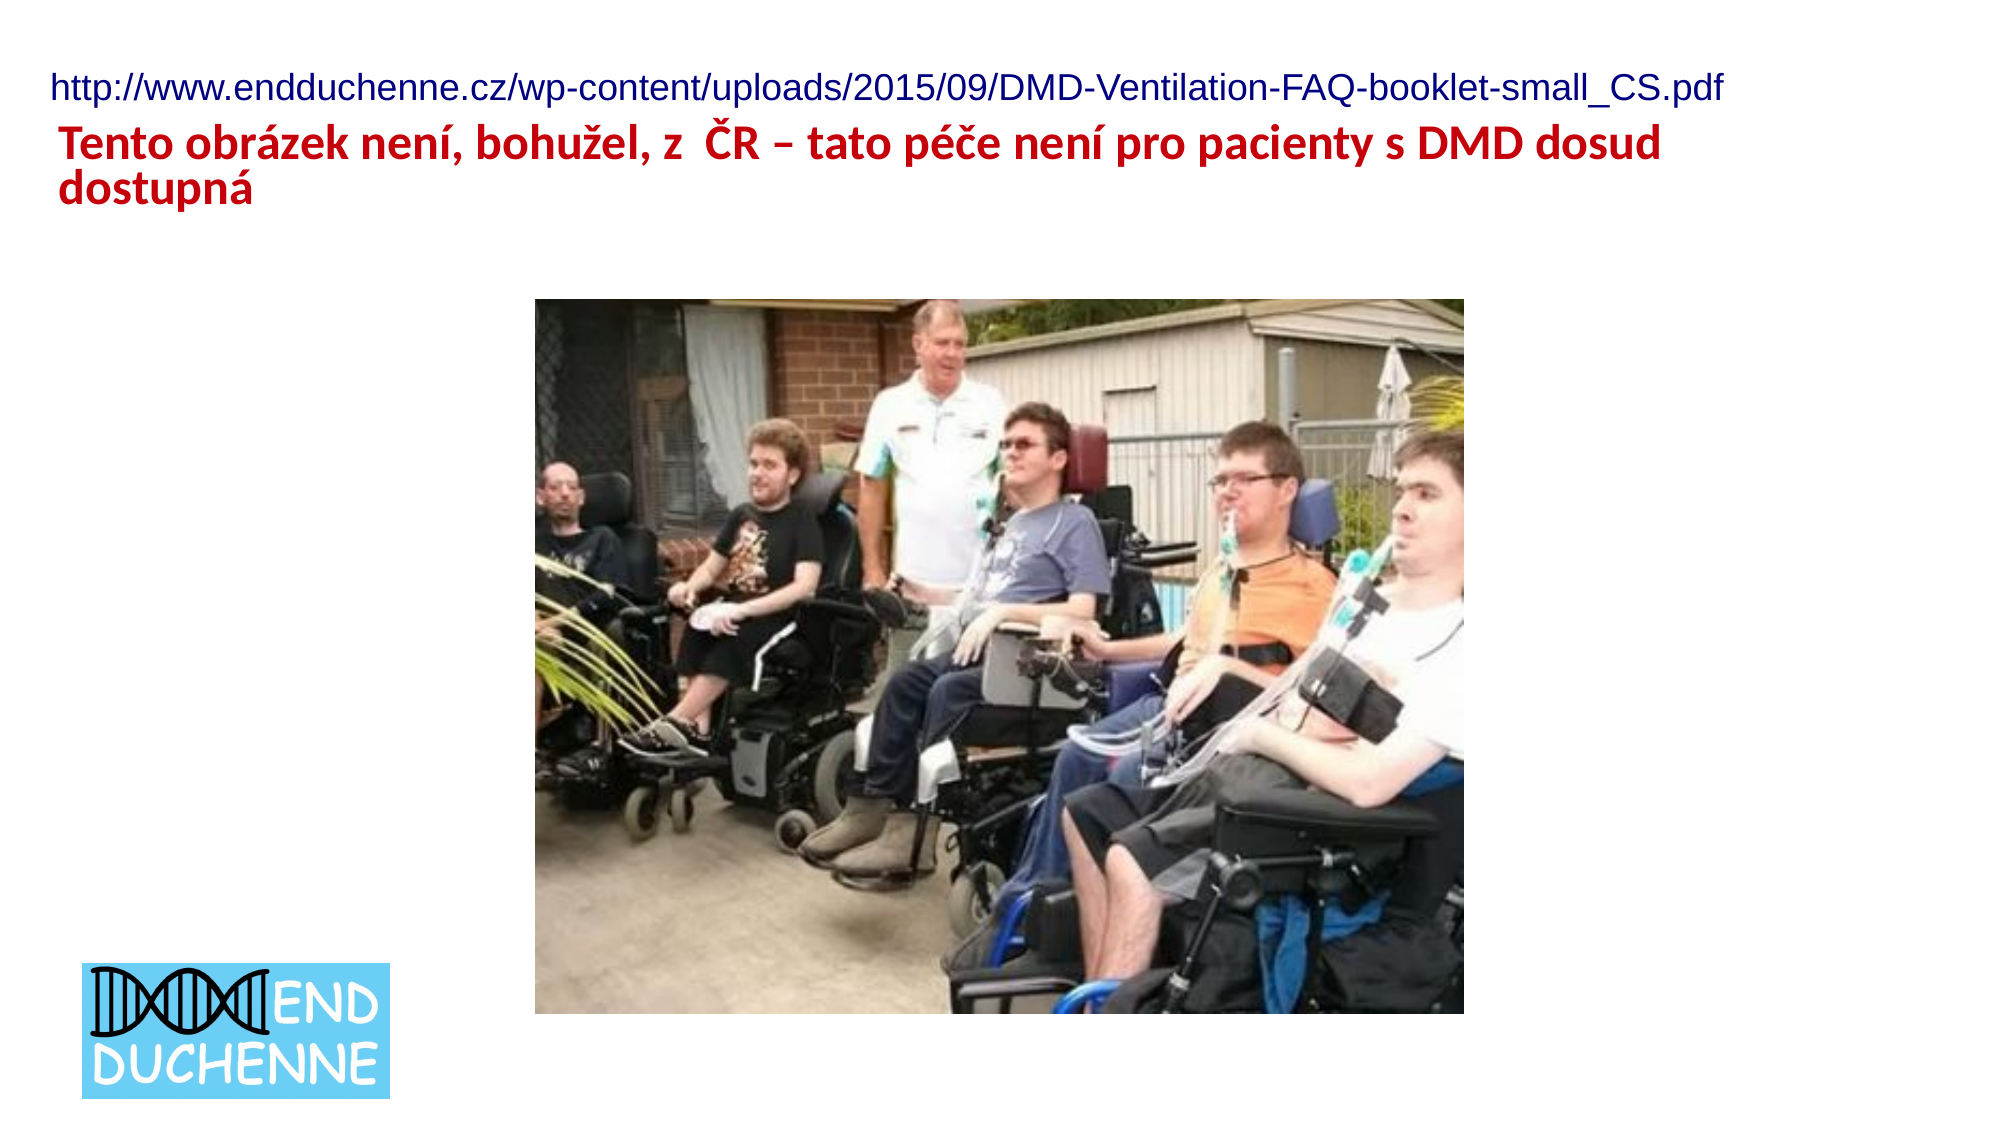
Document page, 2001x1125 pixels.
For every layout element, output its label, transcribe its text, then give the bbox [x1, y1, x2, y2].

title Tento obrázek není, bohužel, z ČR – tato péče není pro pacienty s DMD dosud dostupná [59, 59, 1863, 278]
picture [535, 299, 1464, 1014]
picture [82, 963, 390, 1099]
text_box http://www.endduchenne.cz/wp-content/uploads/2015/09/DMD-Ventilation-FAQ-booklet-small_CS.pdf [35, 58, 1758, 130]
